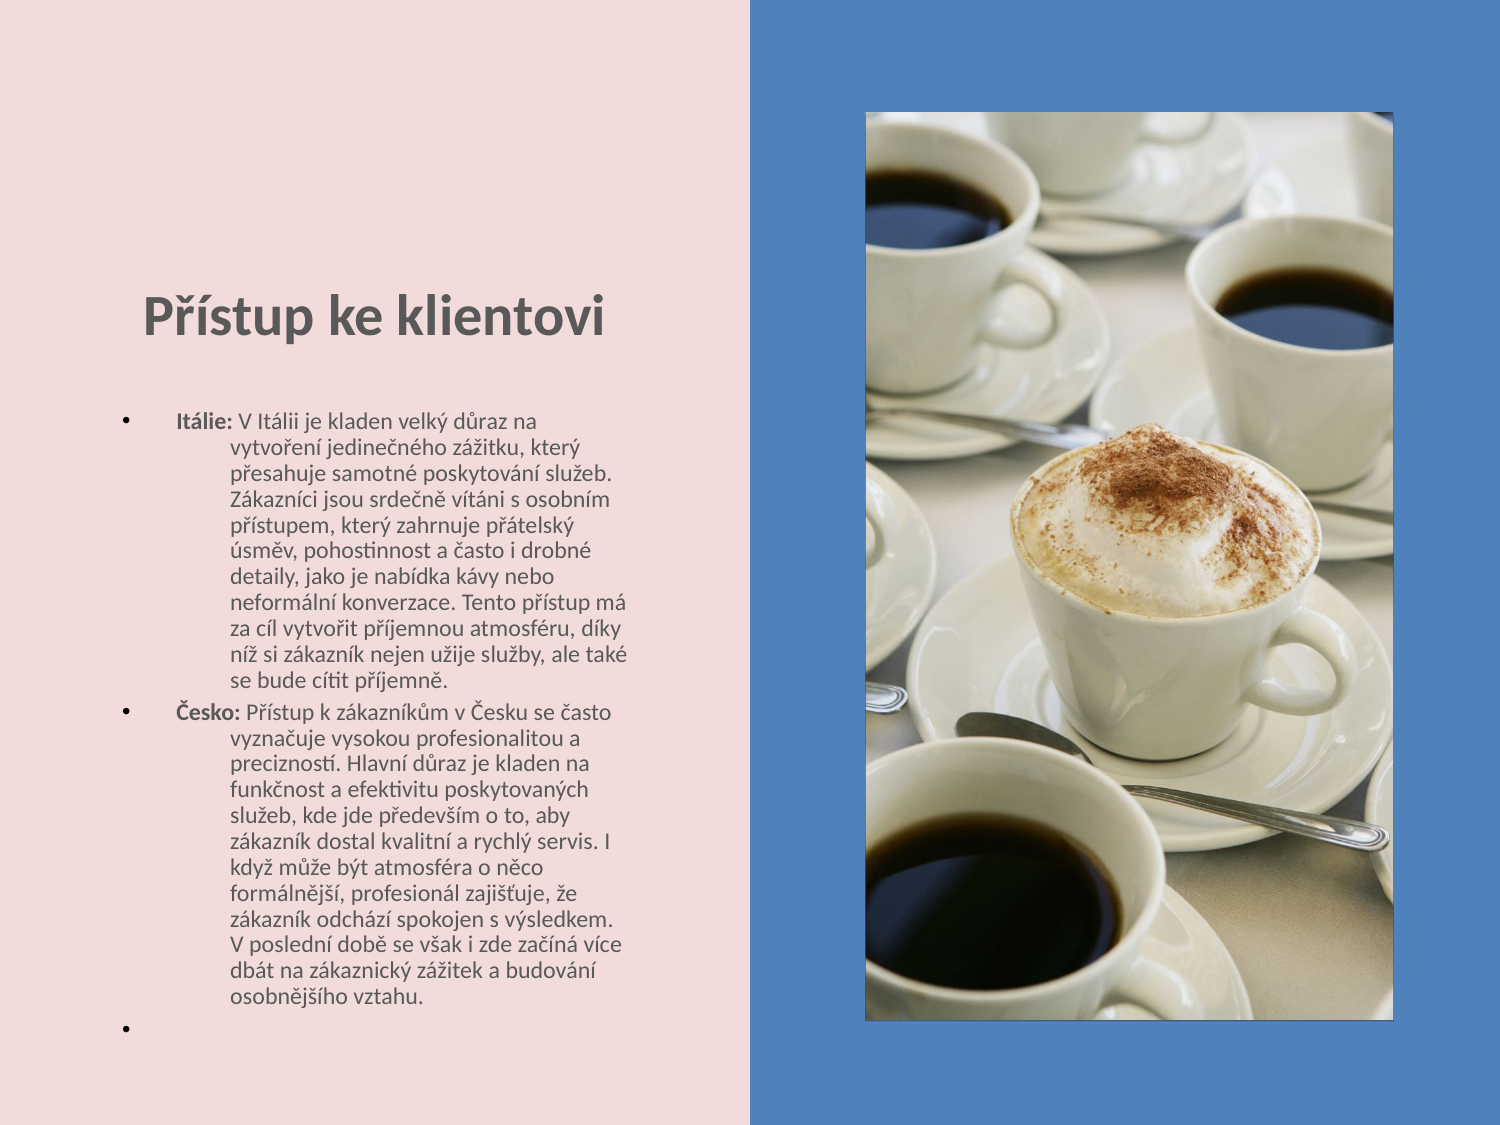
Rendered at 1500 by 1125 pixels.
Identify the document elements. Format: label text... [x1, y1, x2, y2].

list Itálie: V Itálii je kladen velký důraz na vytvoření jedinečného zážitku, který přesahuje samotné poskytování služeb. Zákazníci jsou srdečně vítáni s osobním přístupem, který zahrnuje přátelský úsměv, pohostinnost a často i drobné detaily, jako je nabídka kávy nebo neformální konverzace. Tento přístup má za cíl vytvořit příjemnou atmosféru, díky níž si zákazník nejen užije služby, ale také se bude cítit příjemně. Česko: Přístup k zákazníkům v Česku se často vyznačuje vysokou profesionalitou a precizností. Hlavní důraz je kladen na funkčnost a efektivitu poskytovaných služeb, kde jde především o to, aby zákazník dostal kvalitní a rychlý servis. I když může být atmosféra o něco formálnější, profesionál zajišťuje, že zákazník odchází spokojen s výsledkem. V poslední době se však i zde začíná více dbát na zákaznický zážitek a budování osobnějšího vztahu. [107, 401, 643, 1020]
picture [865, 112, 1394, 1021]
text_box [0, 0, 1500, 1125]
title Přístup ke klientovi [107, 112, 643, 355]
